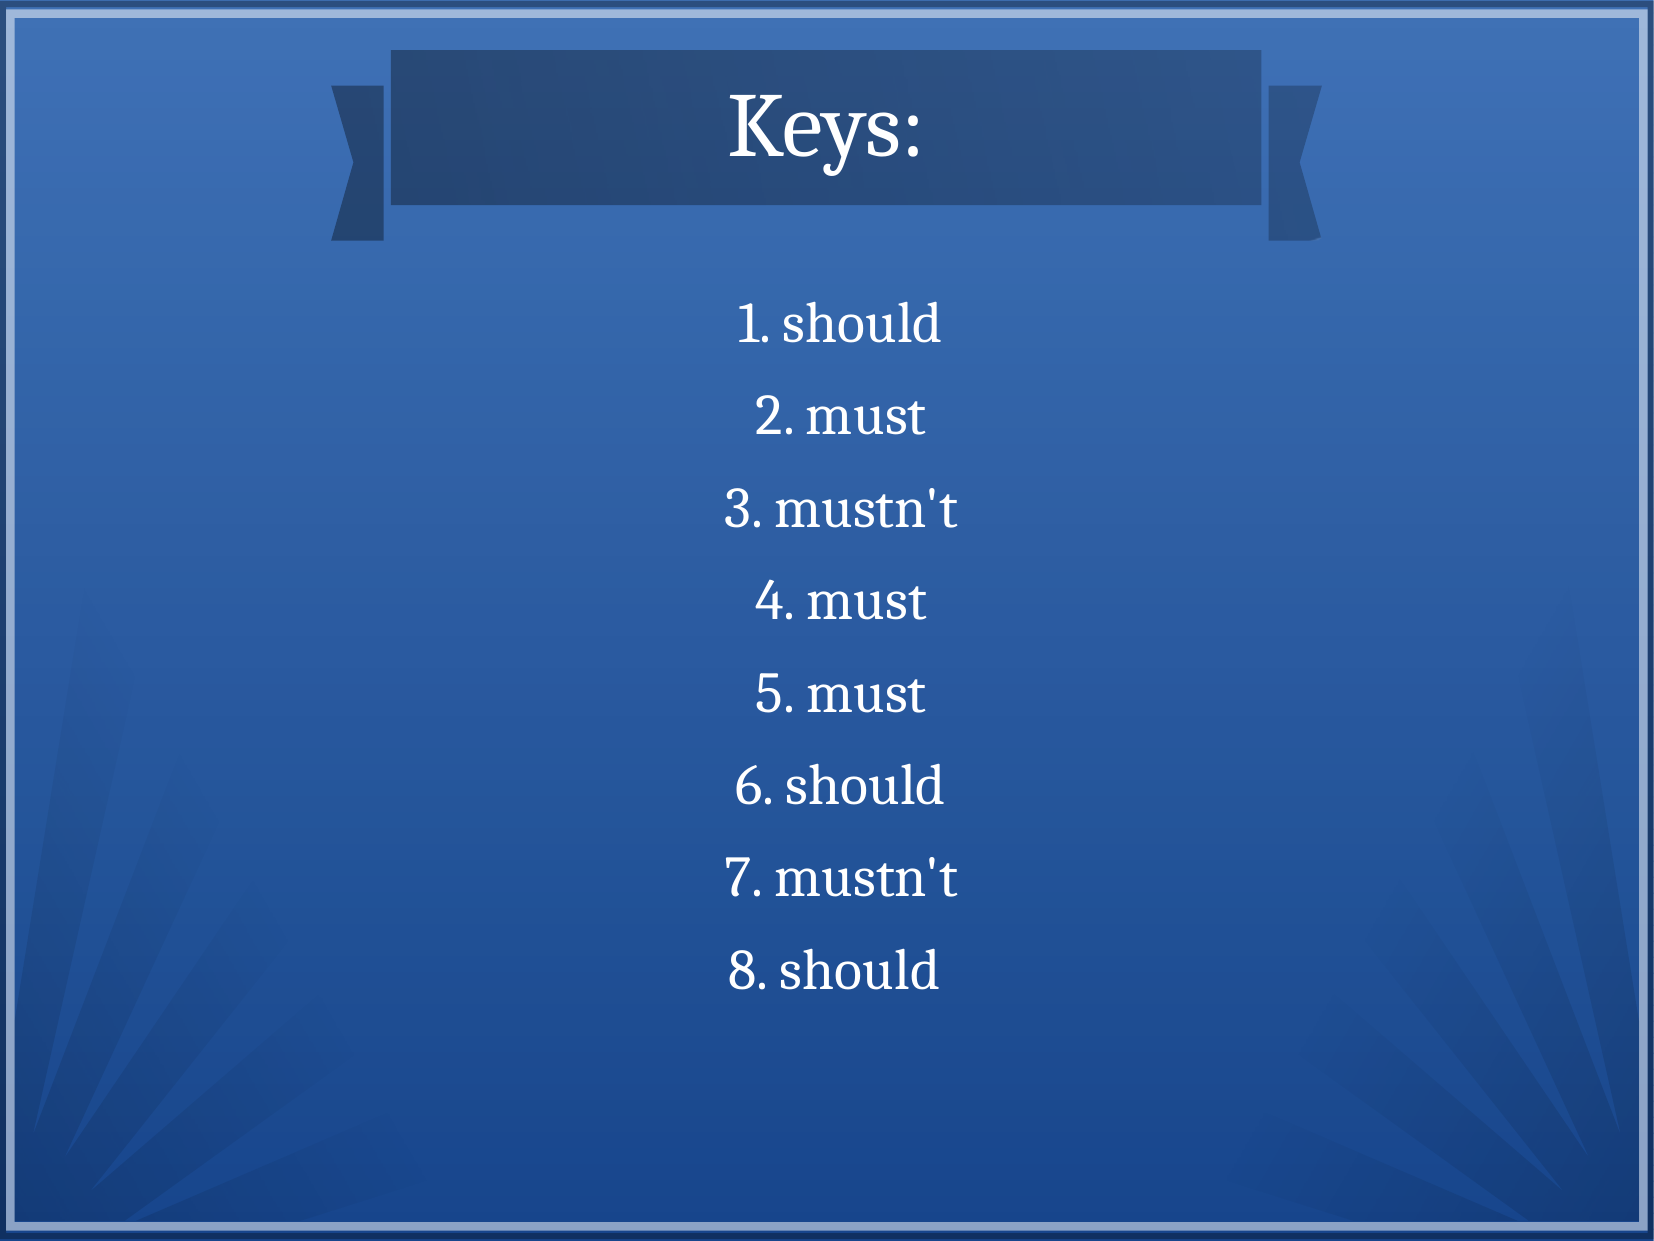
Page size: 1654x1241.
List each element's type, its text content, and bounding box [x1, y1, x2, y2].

list 1. should 2. must 3. mustn't 4. must 5. must 6. should 7. mustn't 8. should [82, 290, 1538, 1241]
title Keys: [389, 49, 1264, 205]
